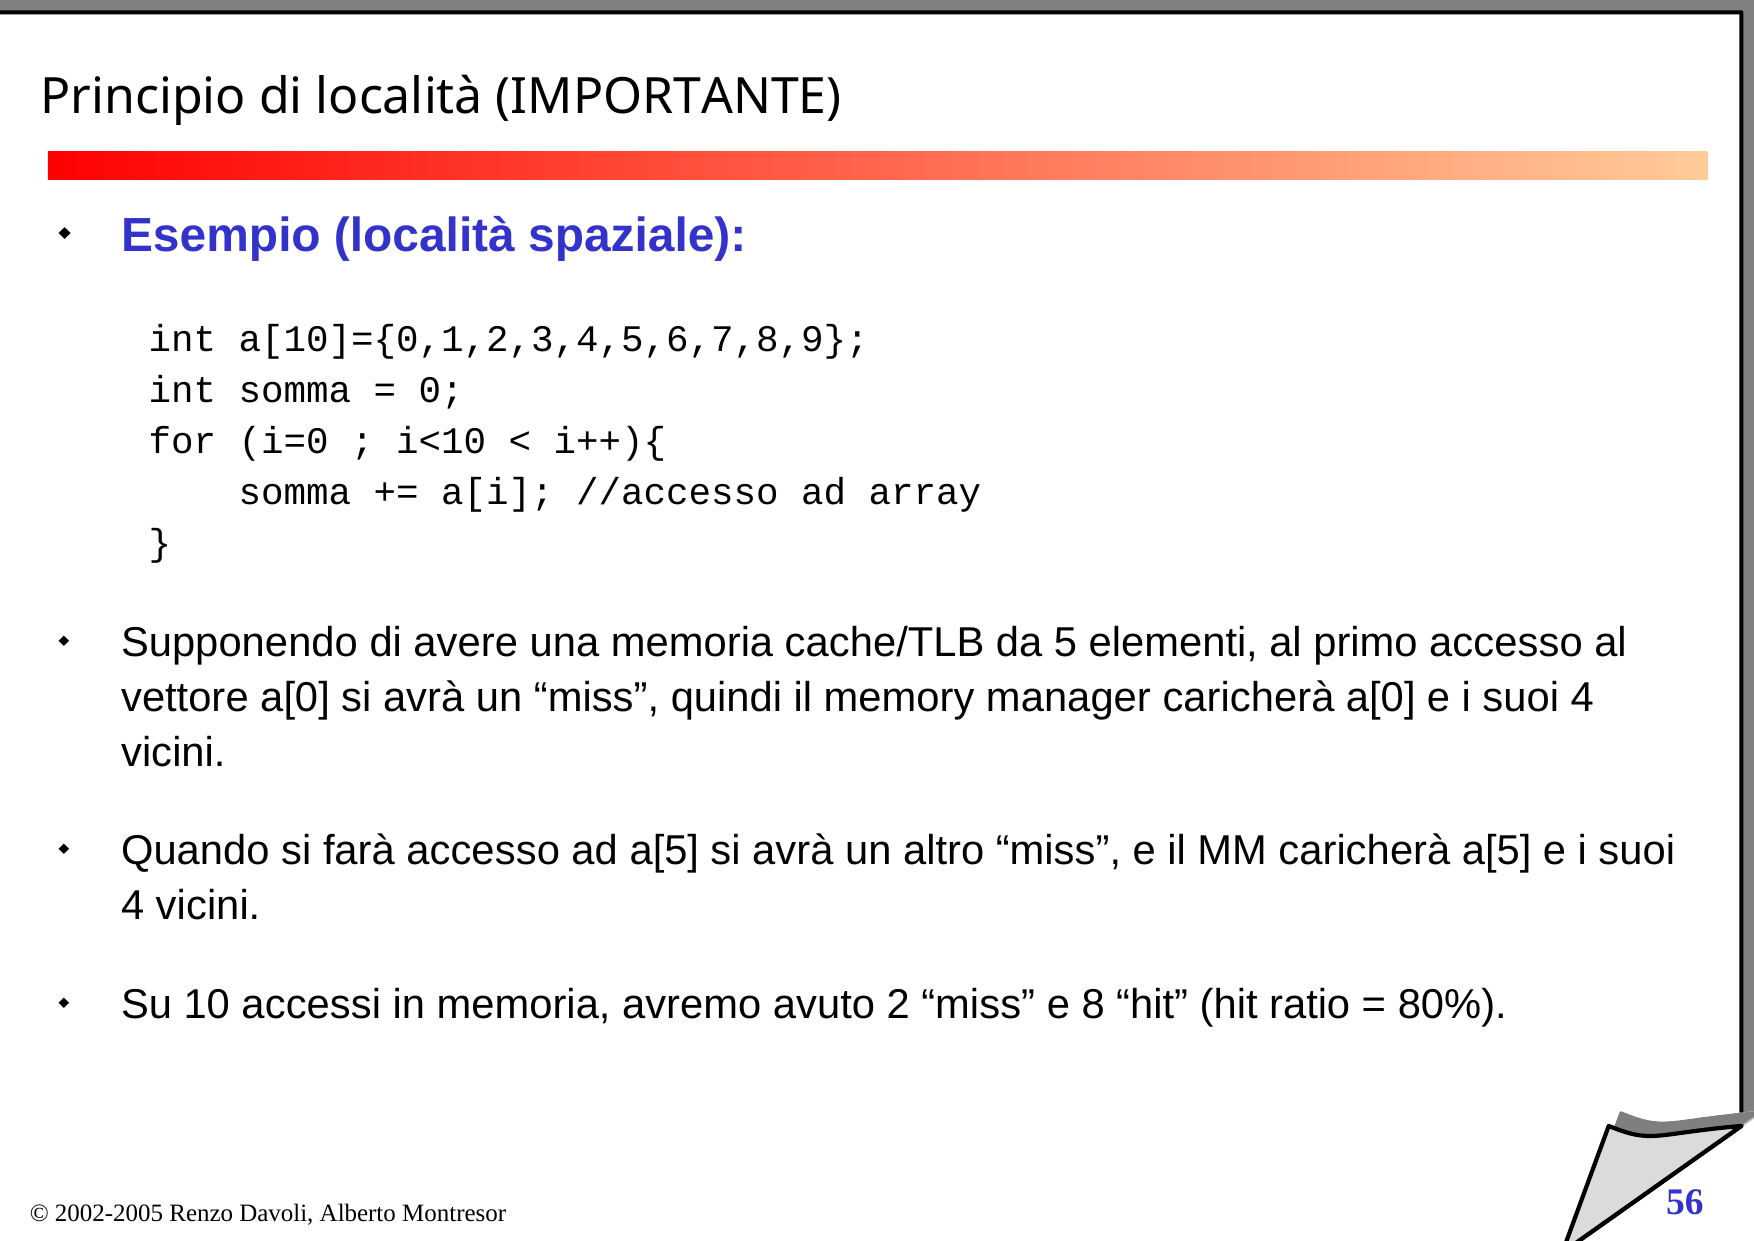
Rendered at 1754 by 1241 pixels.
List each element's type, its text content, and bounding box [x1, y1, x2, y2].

title Principio di località (IMPORTANTE) [40, 49, 1714, 144]
text_box MMU [750, 152, 754, 179]
list Esempio (località spaziale): int a[10]={0,1,2,3,4,5,6,7,8,9}; int somma = 0; for (i=0 ; i<10 < i++){ somma += a[i]; //accesso ad array } Supponendo di avere una memoria cache/TLB da 5 elementi, al primo accesso al vettore a[0] si avrà un “miss”, quindi il memory manager caricherà a[0] e i suoi 4 vicini. Quando si farà accesso ad a[5] si avrà un altro “miss”, e il MM caricherà a[5] e i suoi 4 vicini. Su 10 accessi in memoria, avremo avuto 2 “miss” e 8 “hit” (hit ratio = 80%). [58, 206, 1696, 1011]
